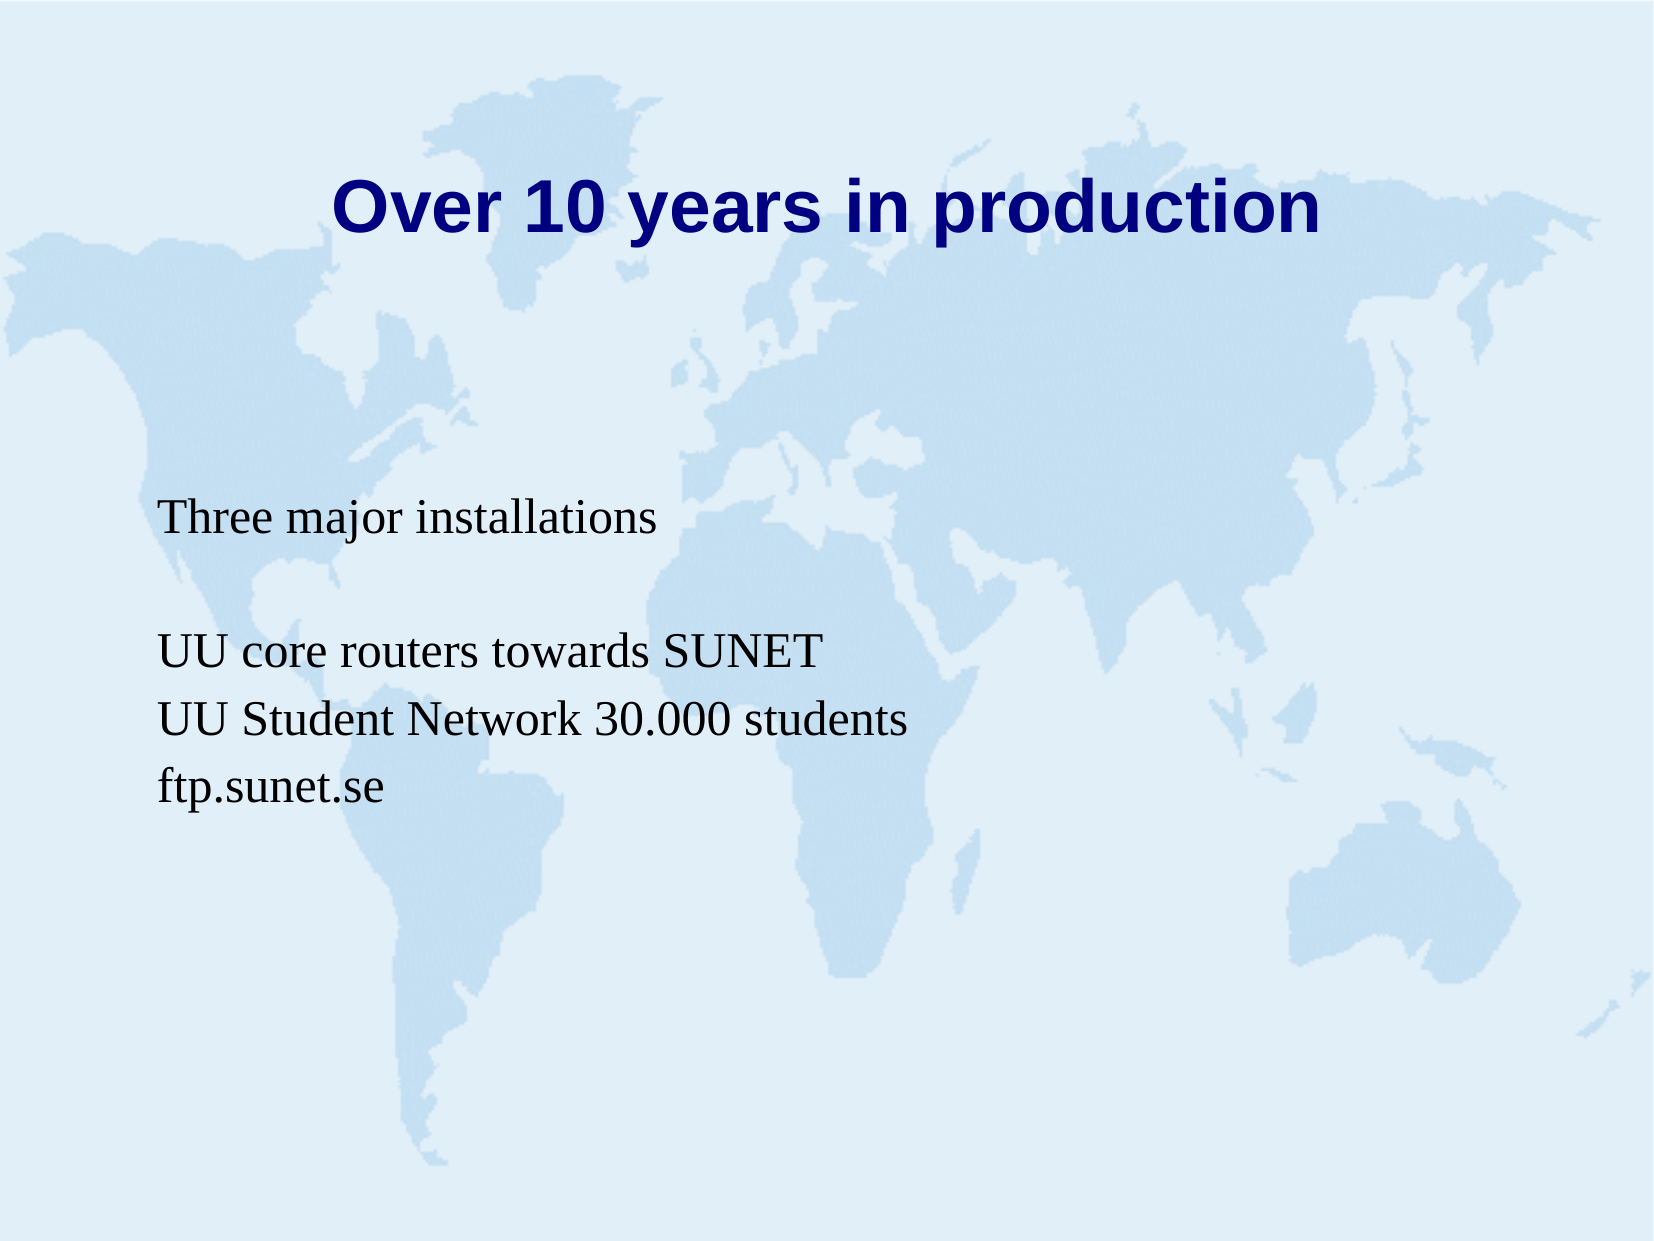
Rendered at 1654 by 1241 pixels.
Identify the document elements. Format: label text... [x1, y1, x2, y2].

picture [0, 0, 1654, 1241]
subtitle Three major installations UU core routers towards SUNET UU Student Network 30.000 students ftp.sunet.se [121, 352, 1534, 950]
title Over 10 years in production [121, 102, 1534, 311]
